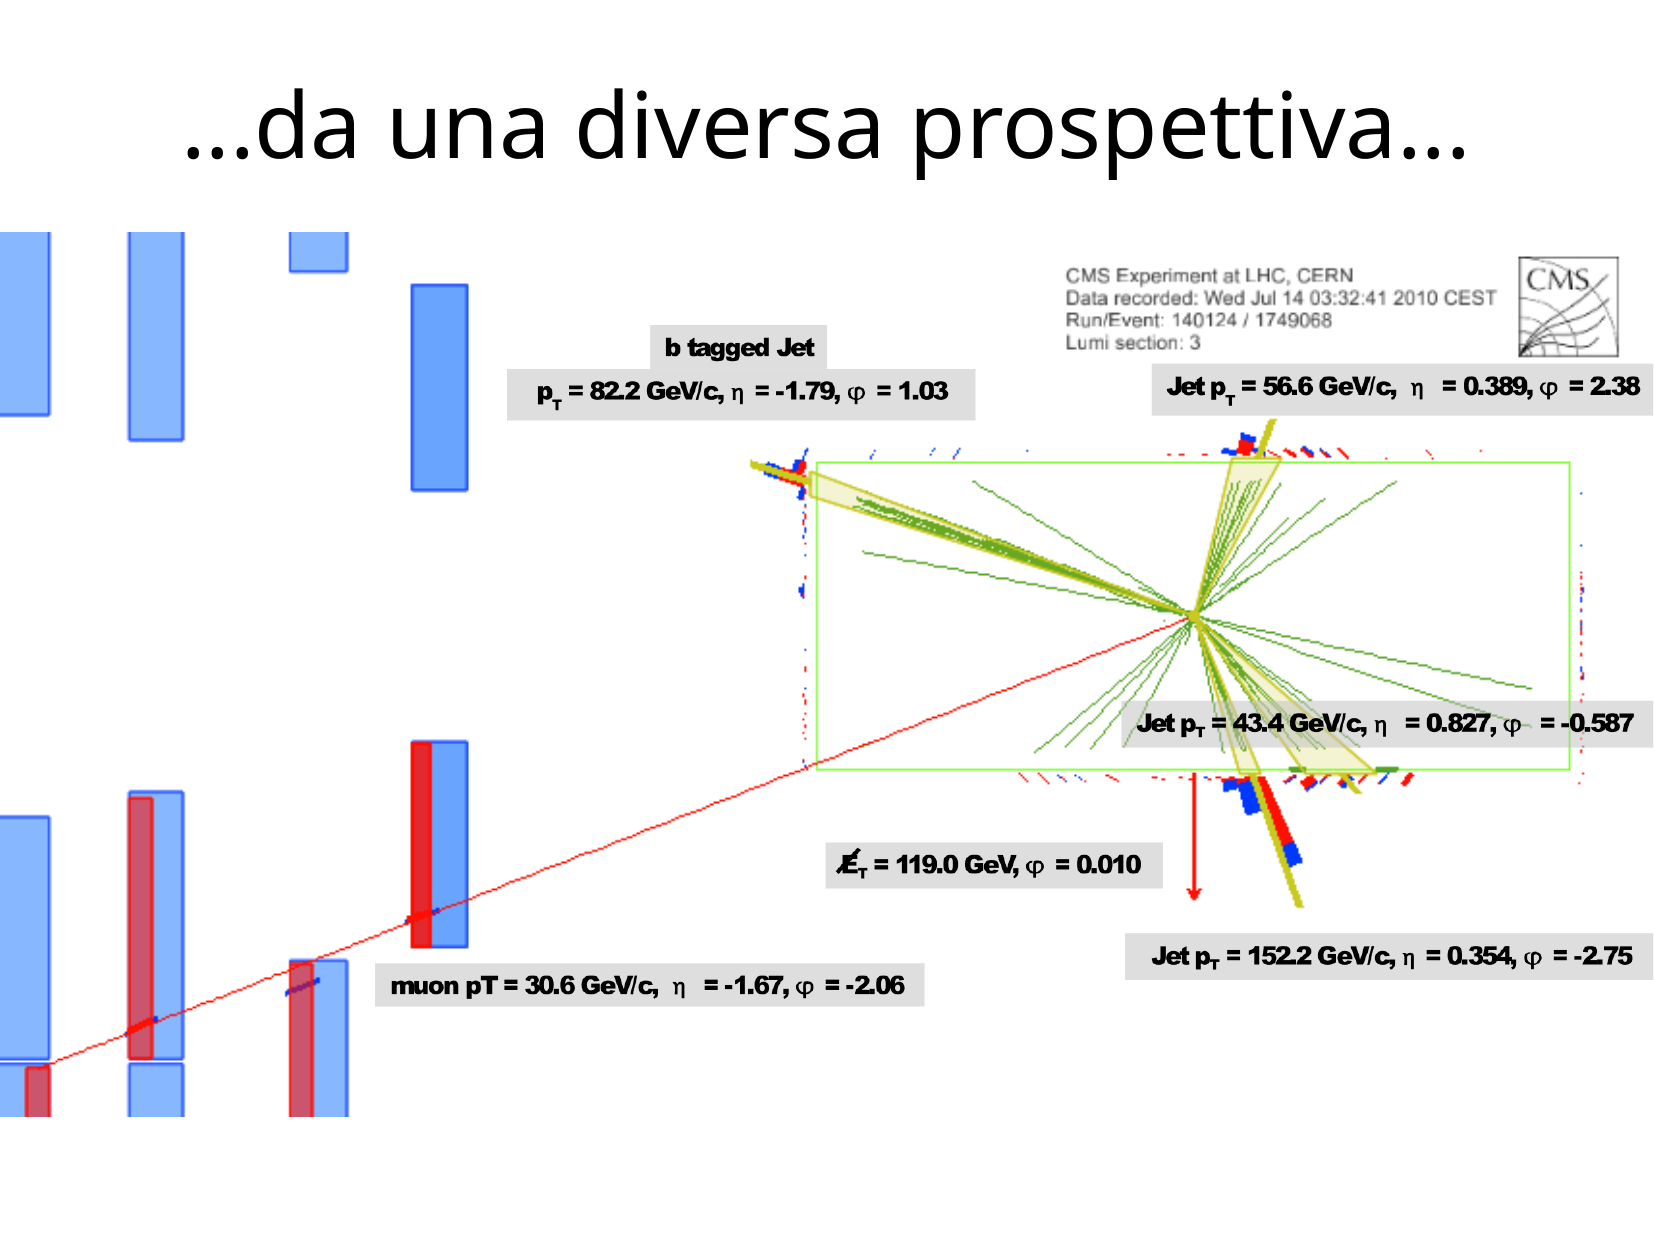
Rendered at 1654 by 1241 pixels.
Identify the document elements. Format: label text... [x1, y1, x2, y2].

picture [0, 232, 1654, 1117]
title ...da una diversa prospettiva... [82, 19, 1571, 227]
